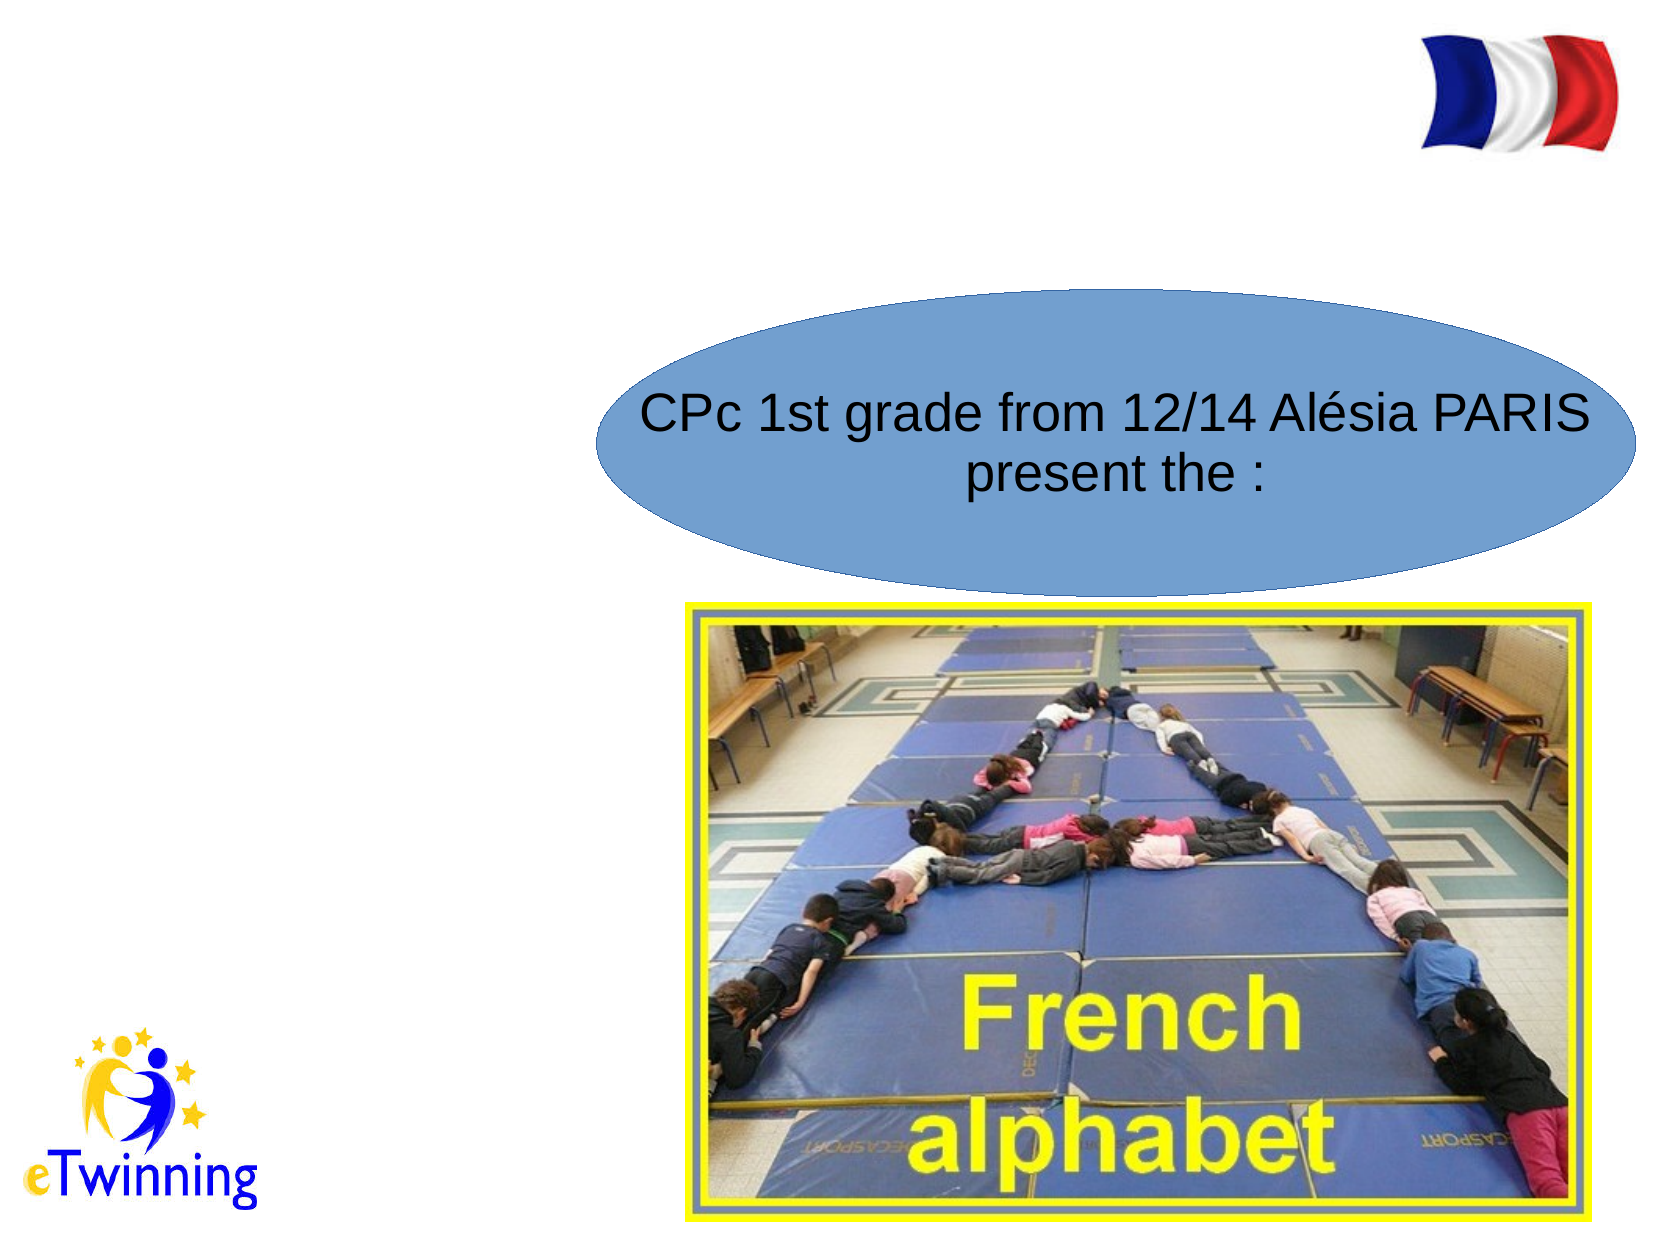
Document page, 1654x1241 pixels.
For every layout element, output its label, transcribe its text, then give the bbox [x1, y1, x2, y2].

text_box CPc 1st grade from 12/14 Alésia PARIS present the : [596, 289, 1636, 597]
picture [1395, 23, 1630, 165]
picture [685, 602, 1592, 1222]
picture [23, 1027, 257, 1210]
